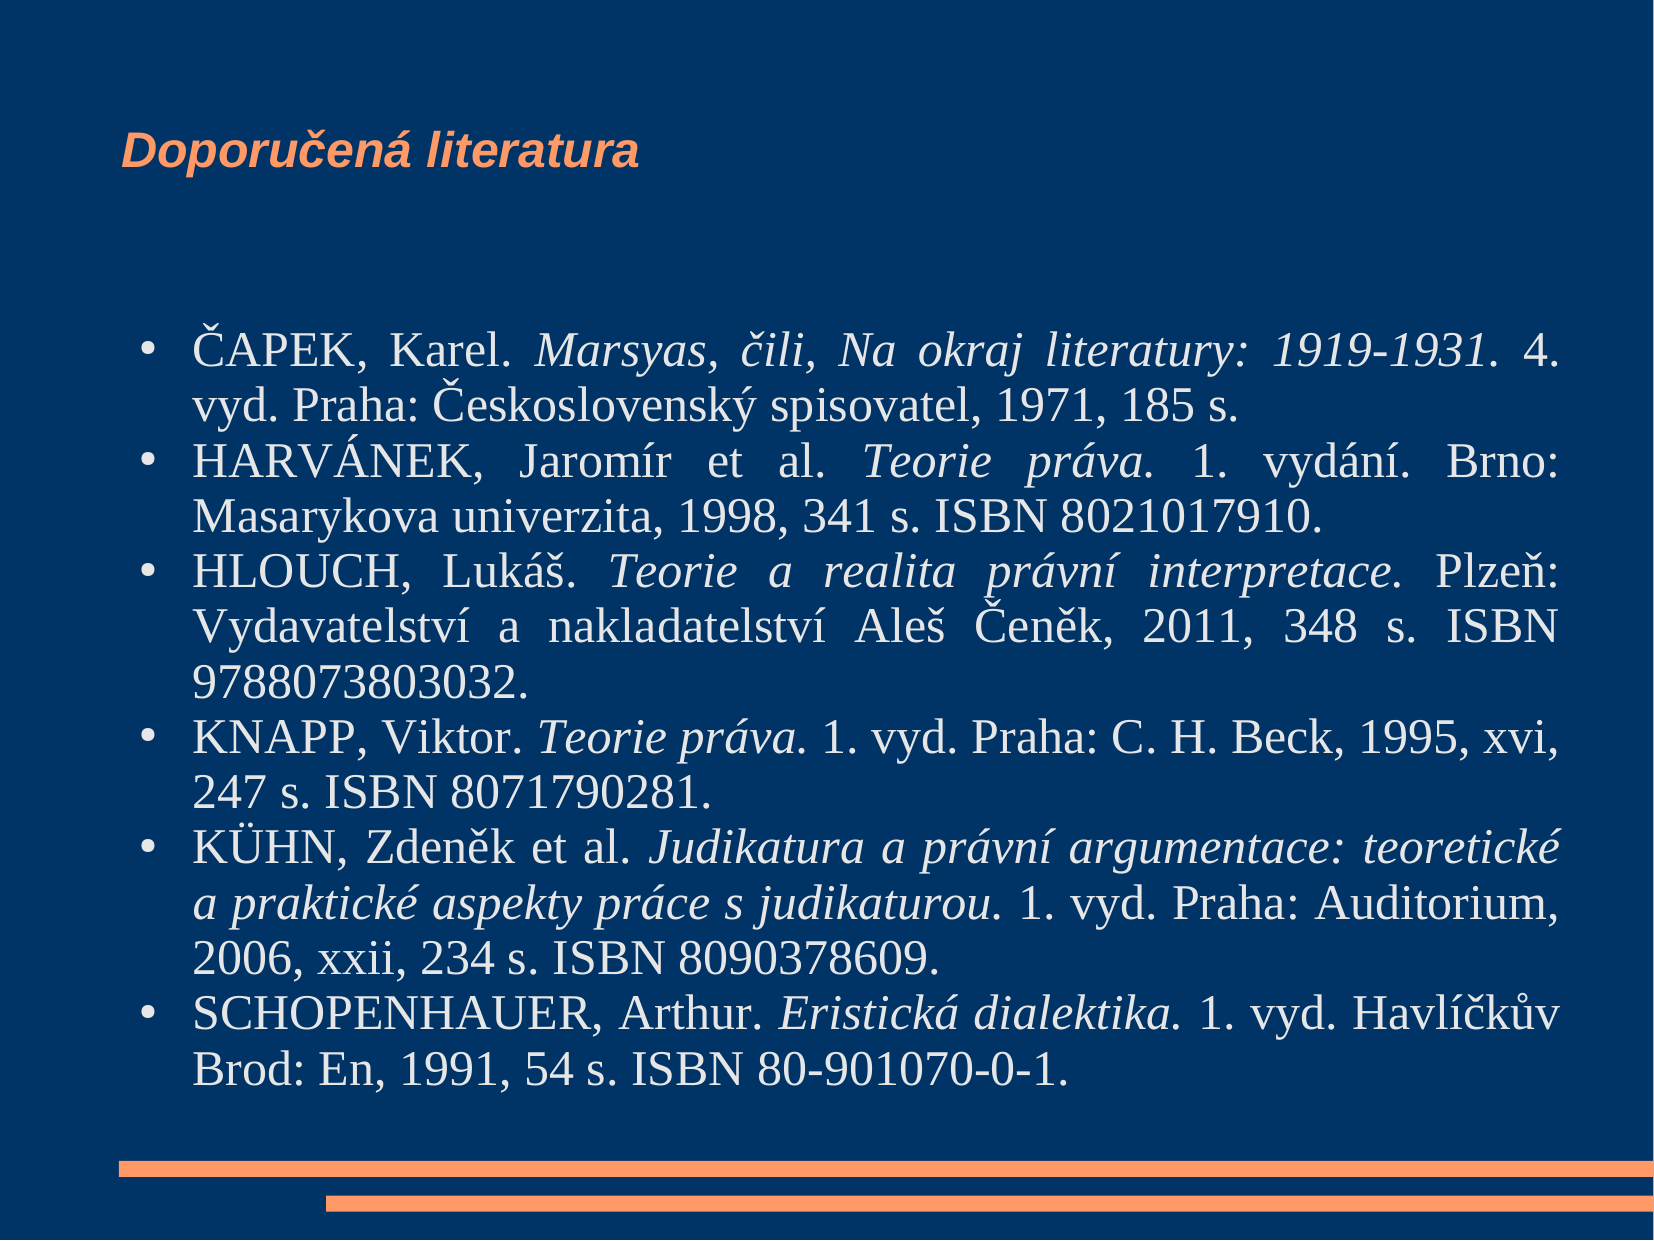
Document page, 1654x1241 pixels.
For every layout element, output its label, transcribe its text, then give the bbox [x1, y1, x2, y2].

title Doporučená literatura [121, 46, 1534, 254]
list ČAPEK, Karel. Marsyas, čili, Na okraj literatury: 1919-1931. 4. vyd. Praha: Československý spisovatel, 1971, 185 s. HARVÁNEK, Jaromír et al. Teorie práva. 1. vydání. Brno: Masarykova univerzita, 1998, 341 s. ISBN 8021017910. HLOUCH, Lukáš. Teorie a realita právní interpretace. Plzeň: Vydavatelství a nakladatelství Aleš Čeněk, 2011, 348 s. ISBN 9788073803032. KNAPP, Viktor. Teorie práva. 1. vyd. Praha: C. H. Beck, 1995, xvi, 247 s. ISBN 8071790281. KÜHN, Zdeněk et al. Judikatura a právní argumentace: teoretické a praktické aspekty práce s judikaturou. 1. vyd. Praha: Auditorium, 2006, xxii, 234 s. ISBN 8090378609. SCHOPENHAUER, Arthur. Eristická dialektika. 1. vyd. Havlíčkův Brod: En, 1991, 54 s. ISBN 80-901070-0-1. [121, 322, 1561, 1132]
